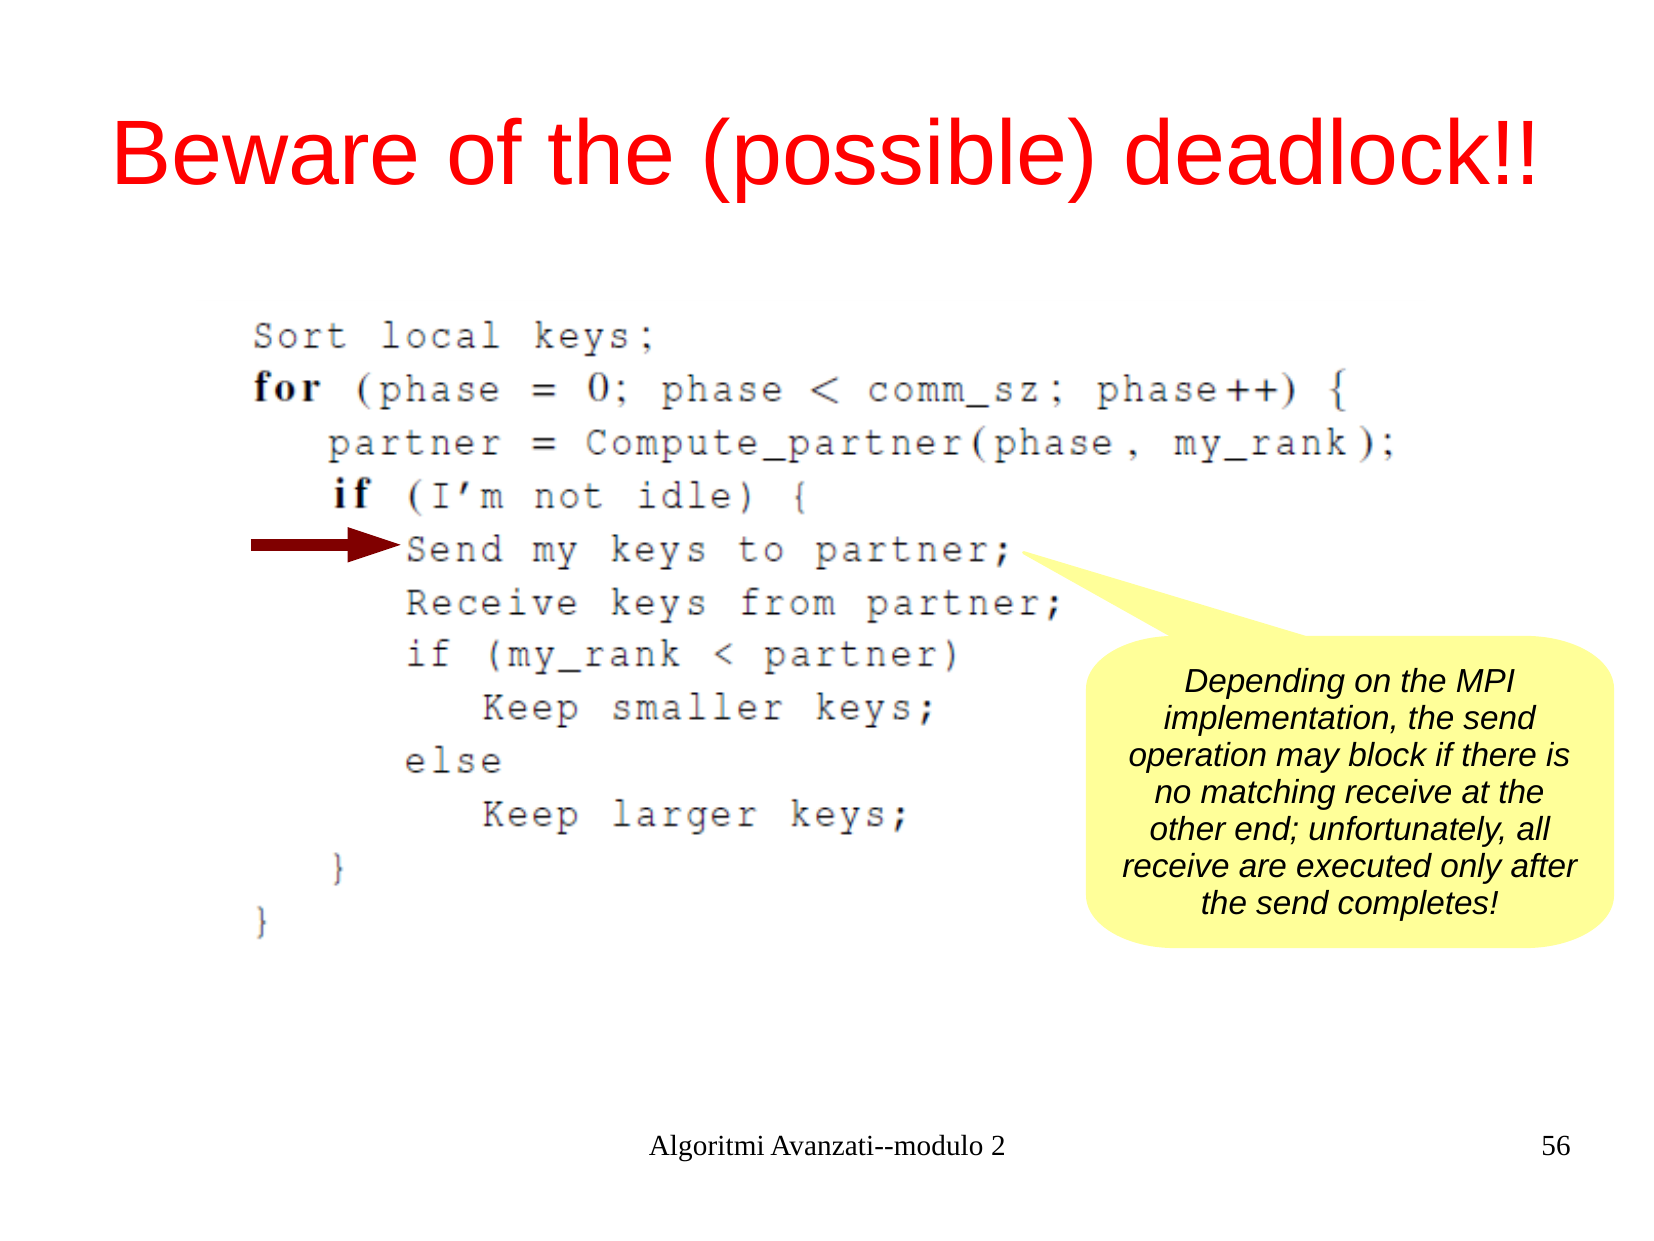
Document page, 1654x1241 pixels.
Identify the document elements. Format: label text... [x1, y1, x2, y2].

picture [196, 299, 1426, 962]
text_box Depending on the MPI implementation, the send operation may block if there is no matching receive at the other end; unfortunately, all receive are executed only after the send completes! [1023, 552, 1613, 947]
title Beware of the (possible) deadlock!! [82, 49, 1571, 257]
